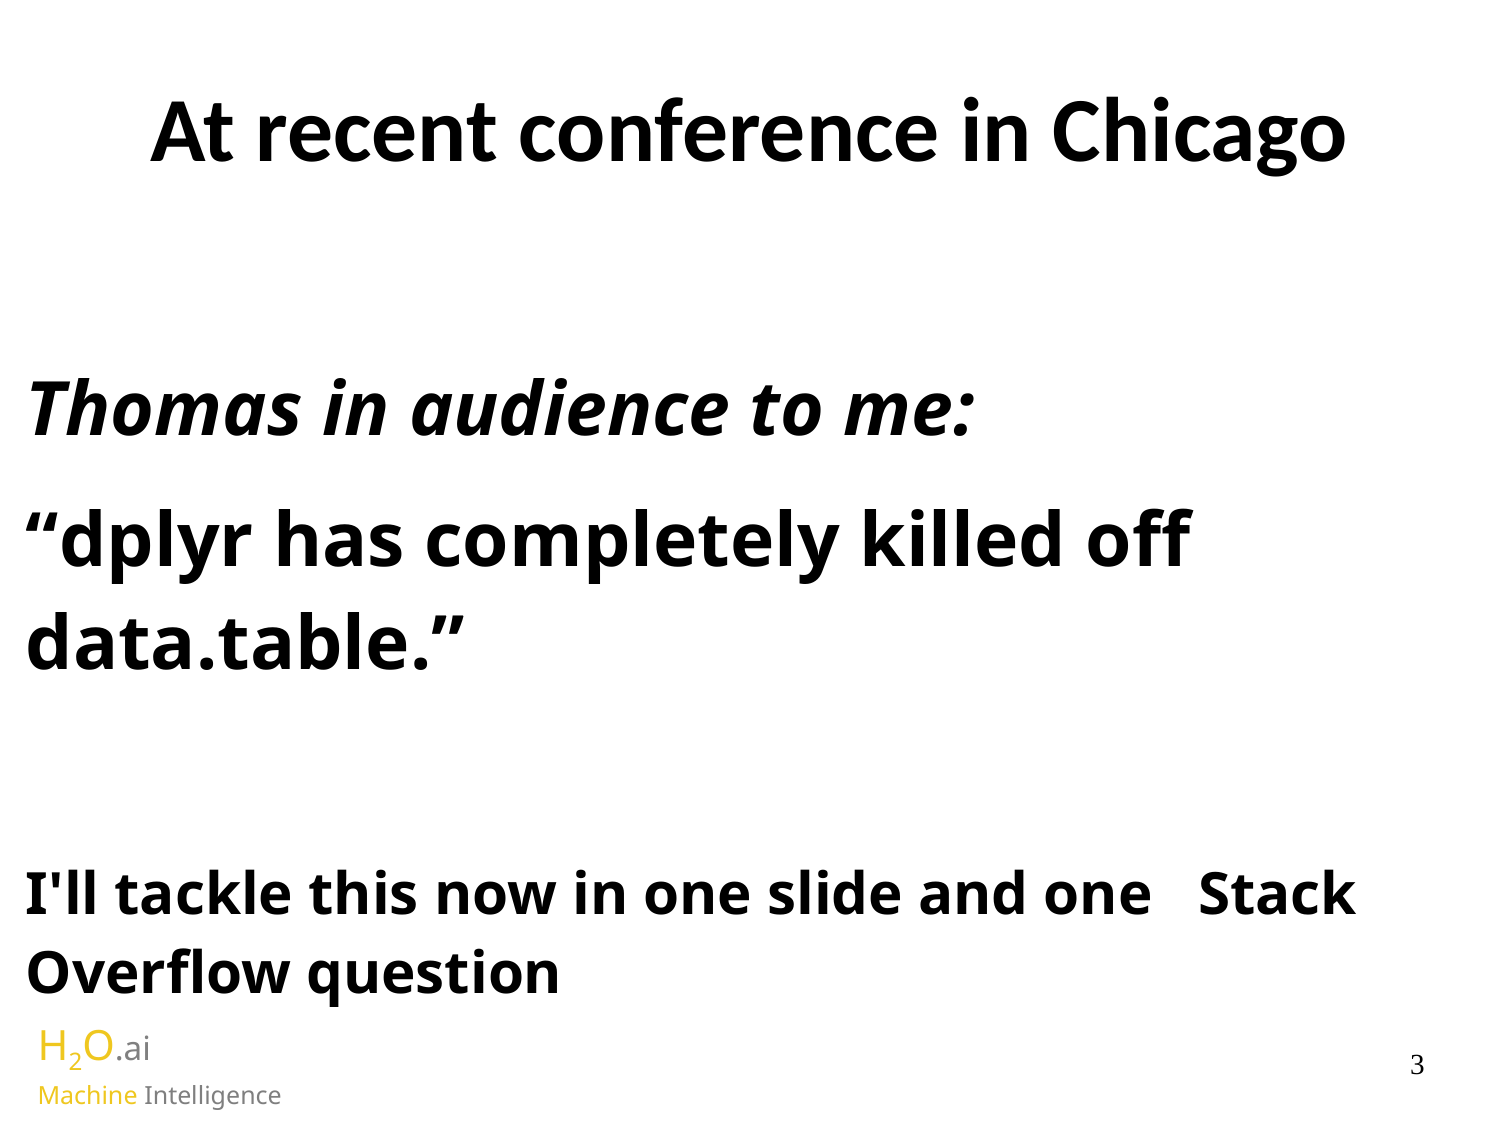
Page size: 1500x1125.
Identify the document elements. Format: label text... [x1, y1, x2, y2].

list Thomas in audience to me: “dplyr has completely killed off data.table.” I'll tackle this now in one slide and one Stack Overflow question [30, 251, 1456, 1114]
title At recent conference in Chicago [75, 15, 1425, 251]
